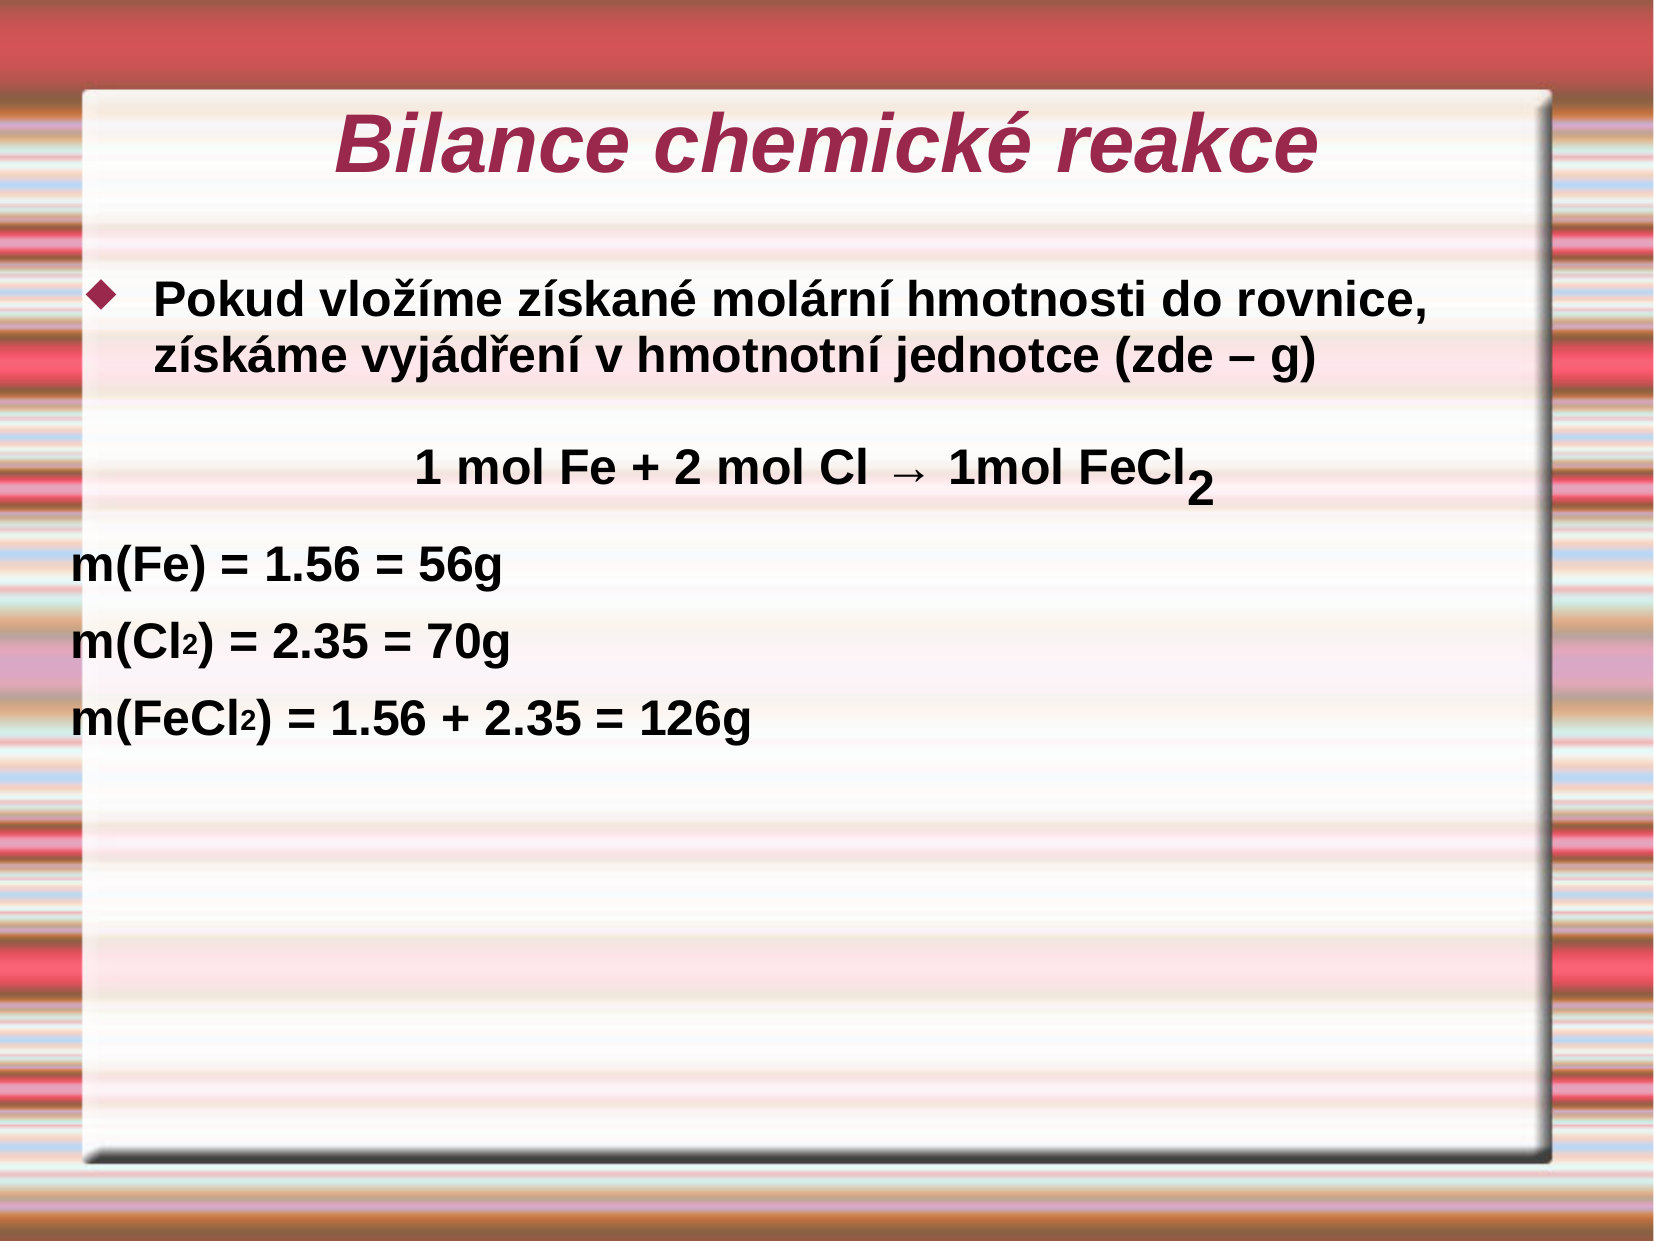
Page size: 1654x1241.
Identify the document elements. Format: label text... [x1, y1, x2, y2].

title Bilance chemické reakce [121, 50, 1534, 237]
picture [0, 0, 1654, 1241]
list Pokud vložíme získané molární hmotnosti do rovnice, získáme vyjádření v hmotnotní jednotce (zde – g) 1 mol Fe + 2 mol Cl → 1mol FeCl2 m(Fe) = 1.56 = 56g m(Cl2) = 2.35 = 70g m(FeCl2) = 1.56 + 2.35 = 126g [70, 271, 1559, 1241]
